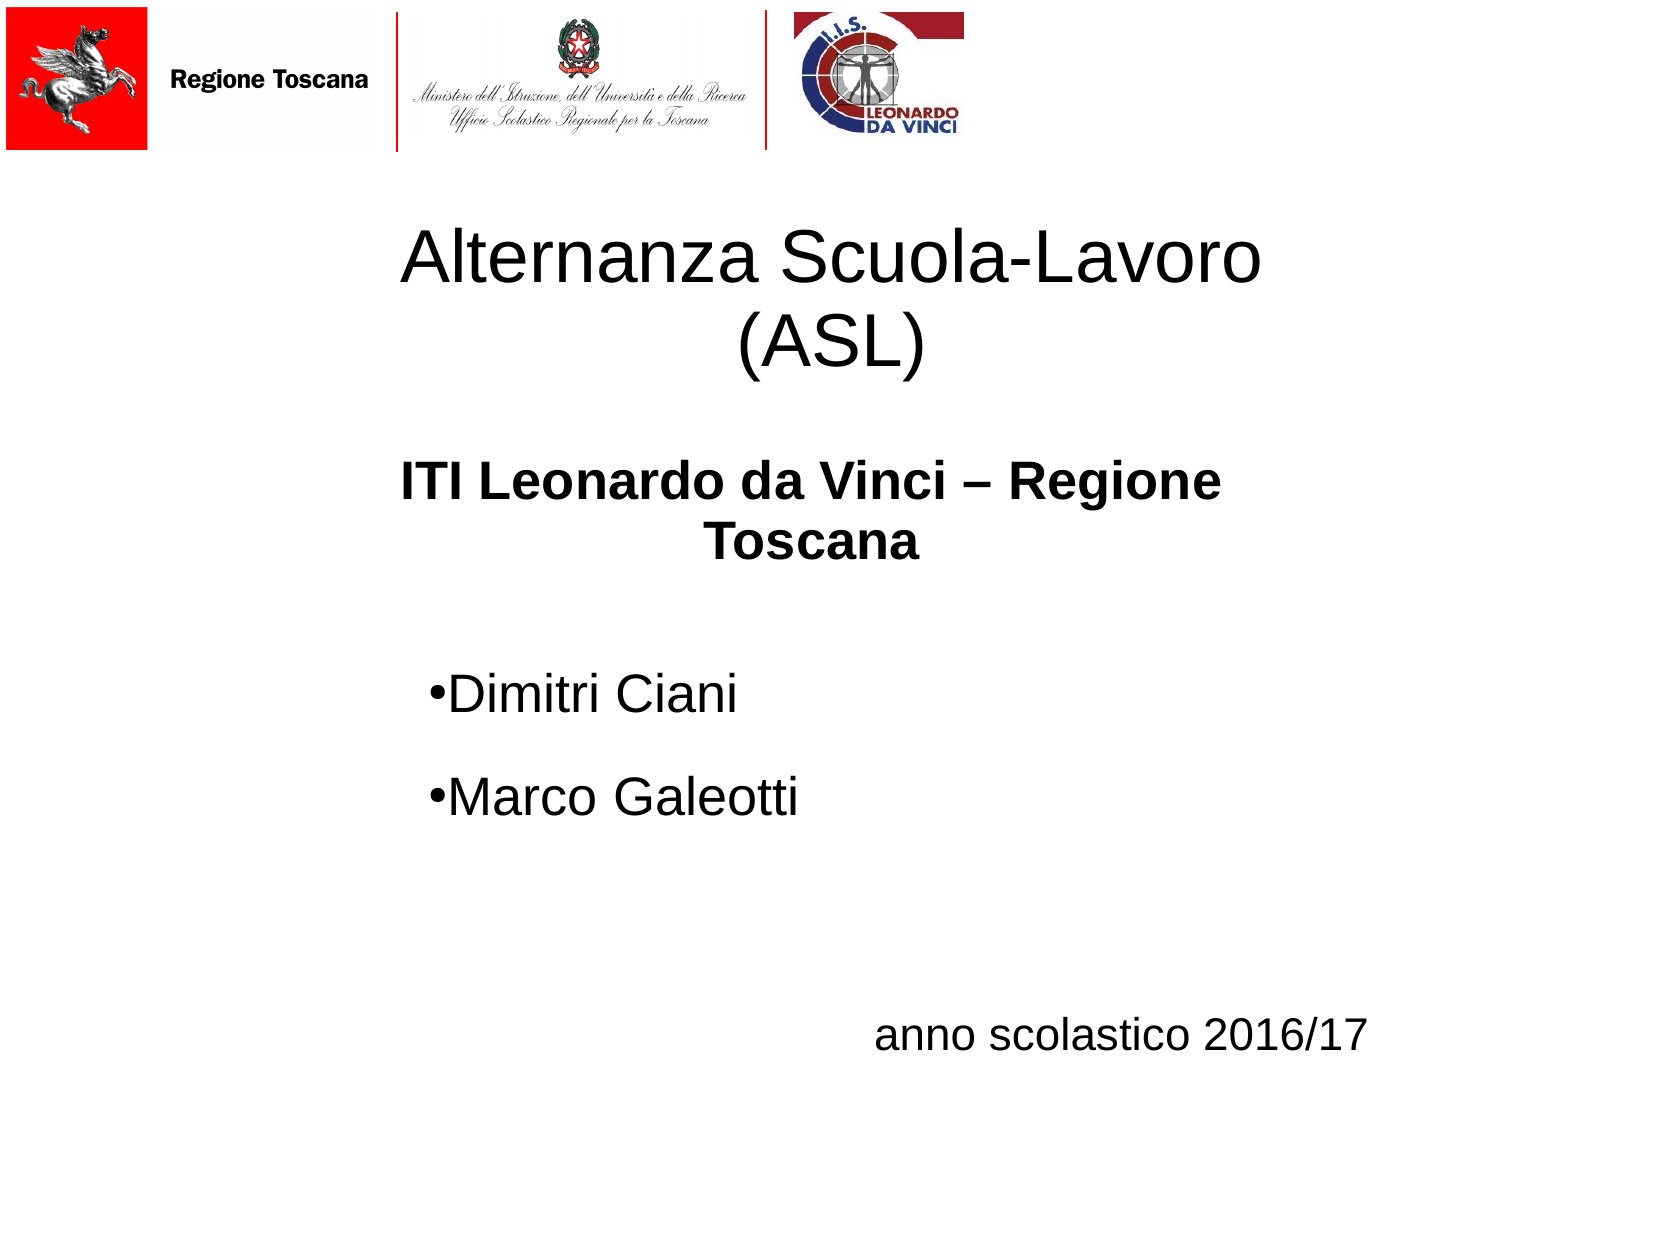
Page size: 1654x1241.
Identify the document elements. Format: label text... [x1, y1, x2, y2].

text_box Dimitri Ciani Marco Galeotti [413, 656, 1329, 835]
text_box anno scolastico 2016/17 [859, 1001, 1628, 1079]
text_box Alternanza Scuola-Lavoro (ASL) [265, 206, 1399, 422]
picture [6, 7, 371, 150]
picture [410, 13, 749, 139]
picture [794, 12, 964, 137]
text_box ITI Leonardo da Vinci – Regione Toscana [324, 442, 1300, 582]
